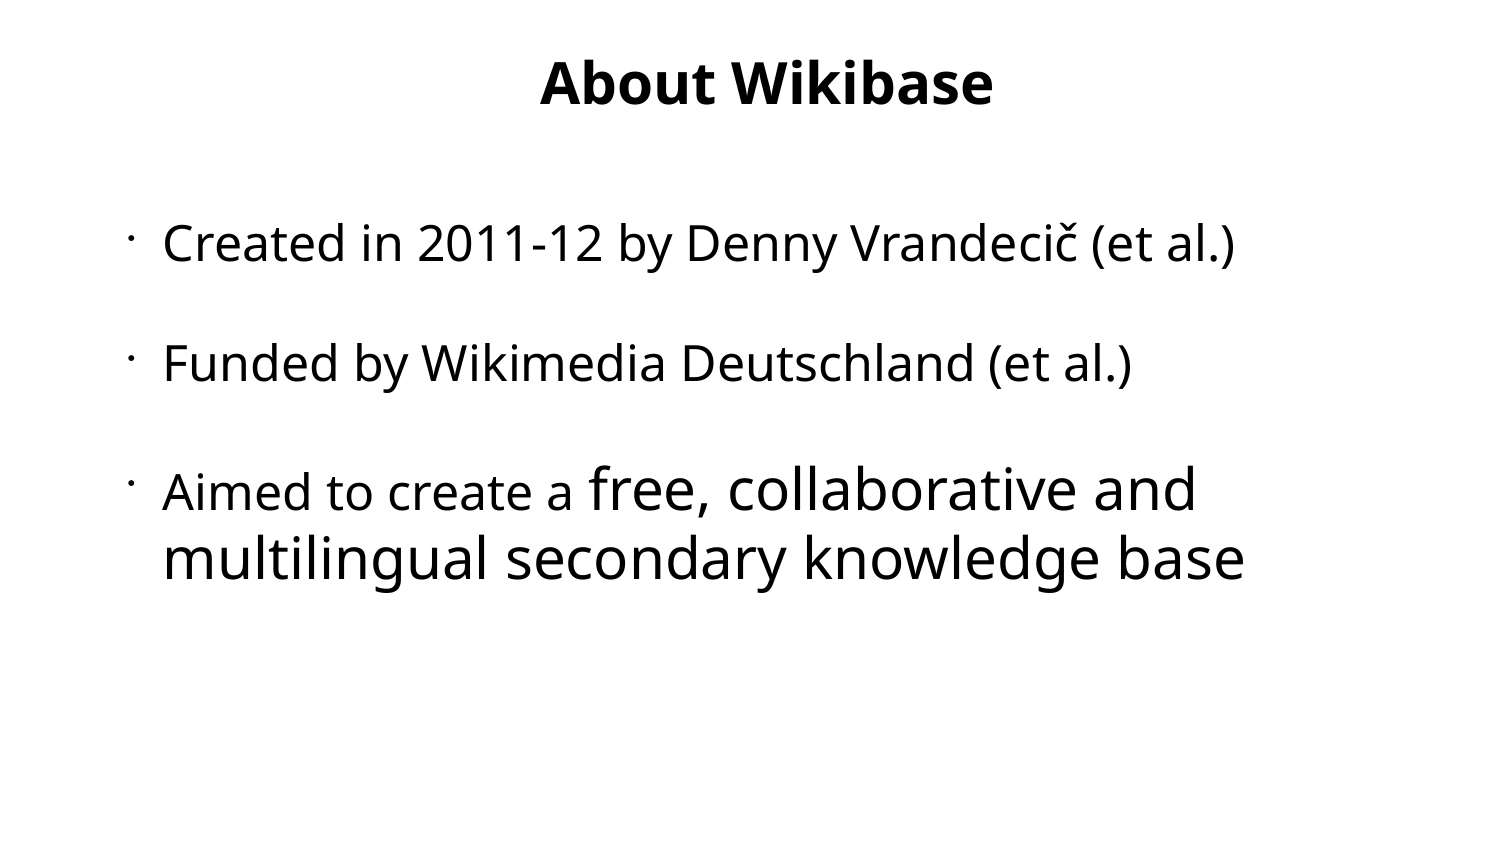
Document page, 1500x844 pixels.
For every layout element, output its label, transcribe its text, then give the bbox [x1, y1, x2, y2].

text_box About Wikibase [112, 41, 1388, 131]
text_box Created in 2011-12 by Denny Vrandecič (et al.) Funded by Wikimedia Deutschland (et al.) Aimed to create a free, collaborative and multilingual secondary knowledge base [112, 136, 1388, 753]
